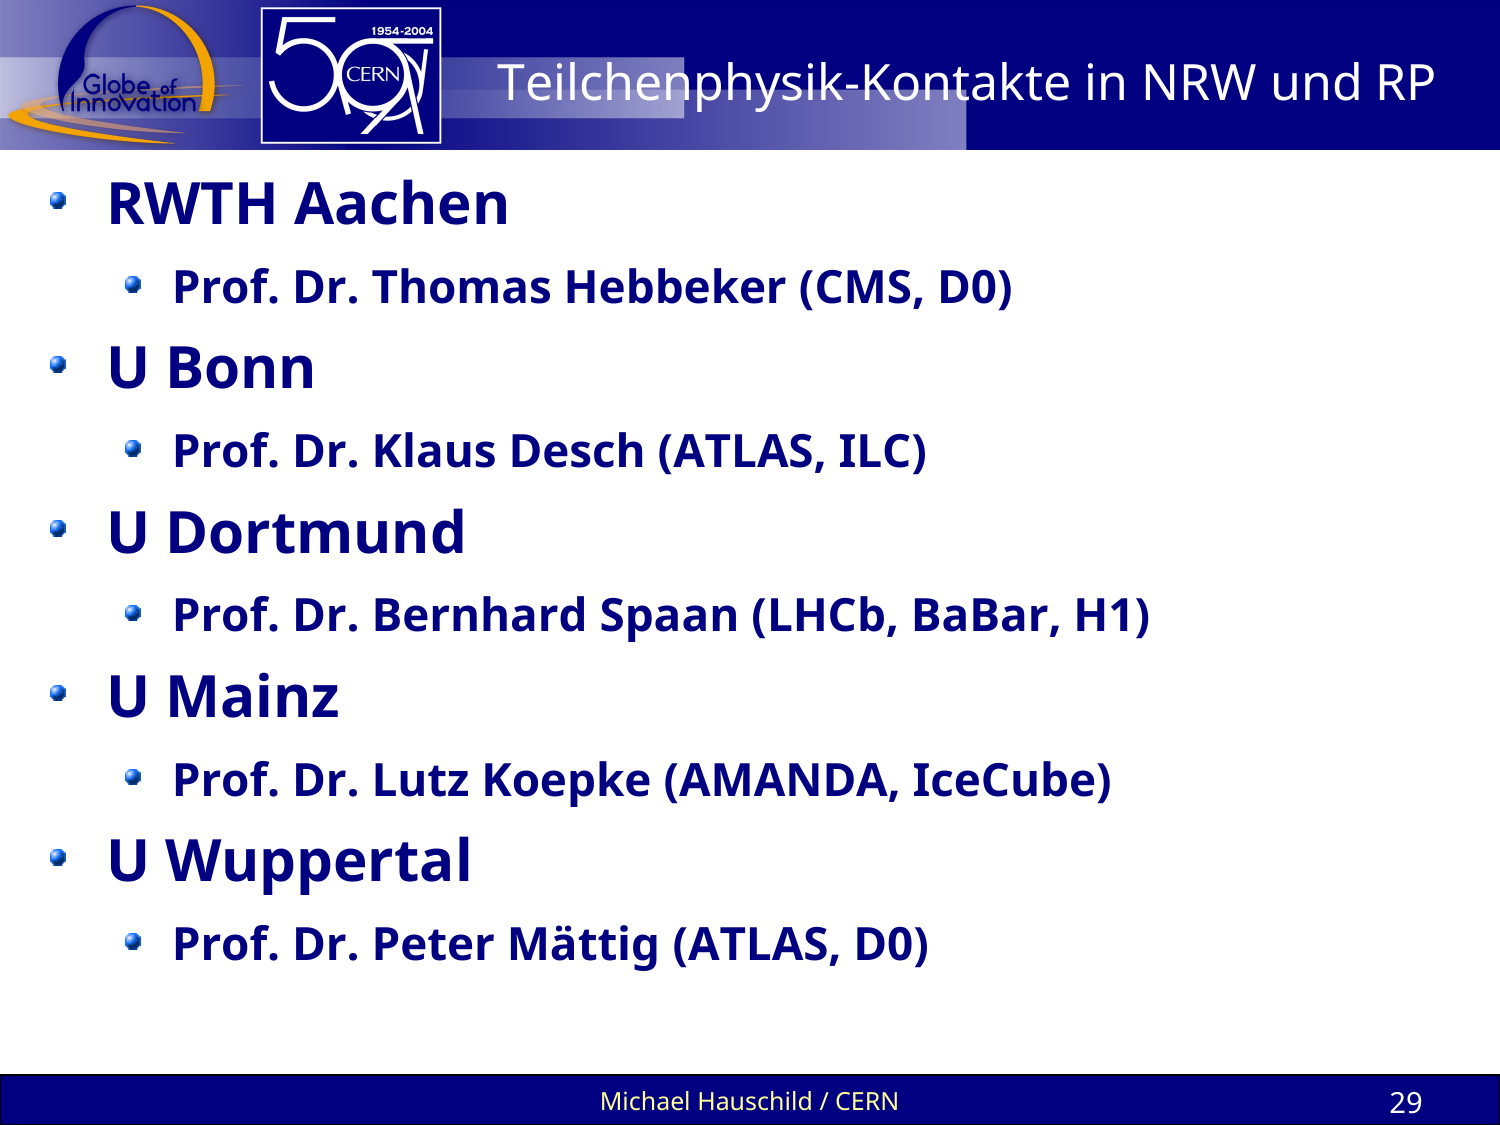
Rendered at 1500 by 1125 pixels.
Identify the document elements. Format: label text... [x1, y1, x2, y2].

picture [0, 0, 1500, 150]
title Teilchenphysik-Kontakte in NRW und RP [450, 37, 1438, 126]
list RWTH Aachen Prof. Dr. Thomas Hebbeker (CMS, D0) U Bonn Prof. Dr. Klaus Desch (ATLAS, ILC) U Dortmund Prof. Dr. Bernhard Spaan (LHCb, BaBar, H1) U Mainz Prof. Dr. Lutz Koepke (AMANDA, IceCube) U Wuppertal Prof. Dr. Peter Mättig (ATLAS, D0) [50, 163, 1438, 1014]
